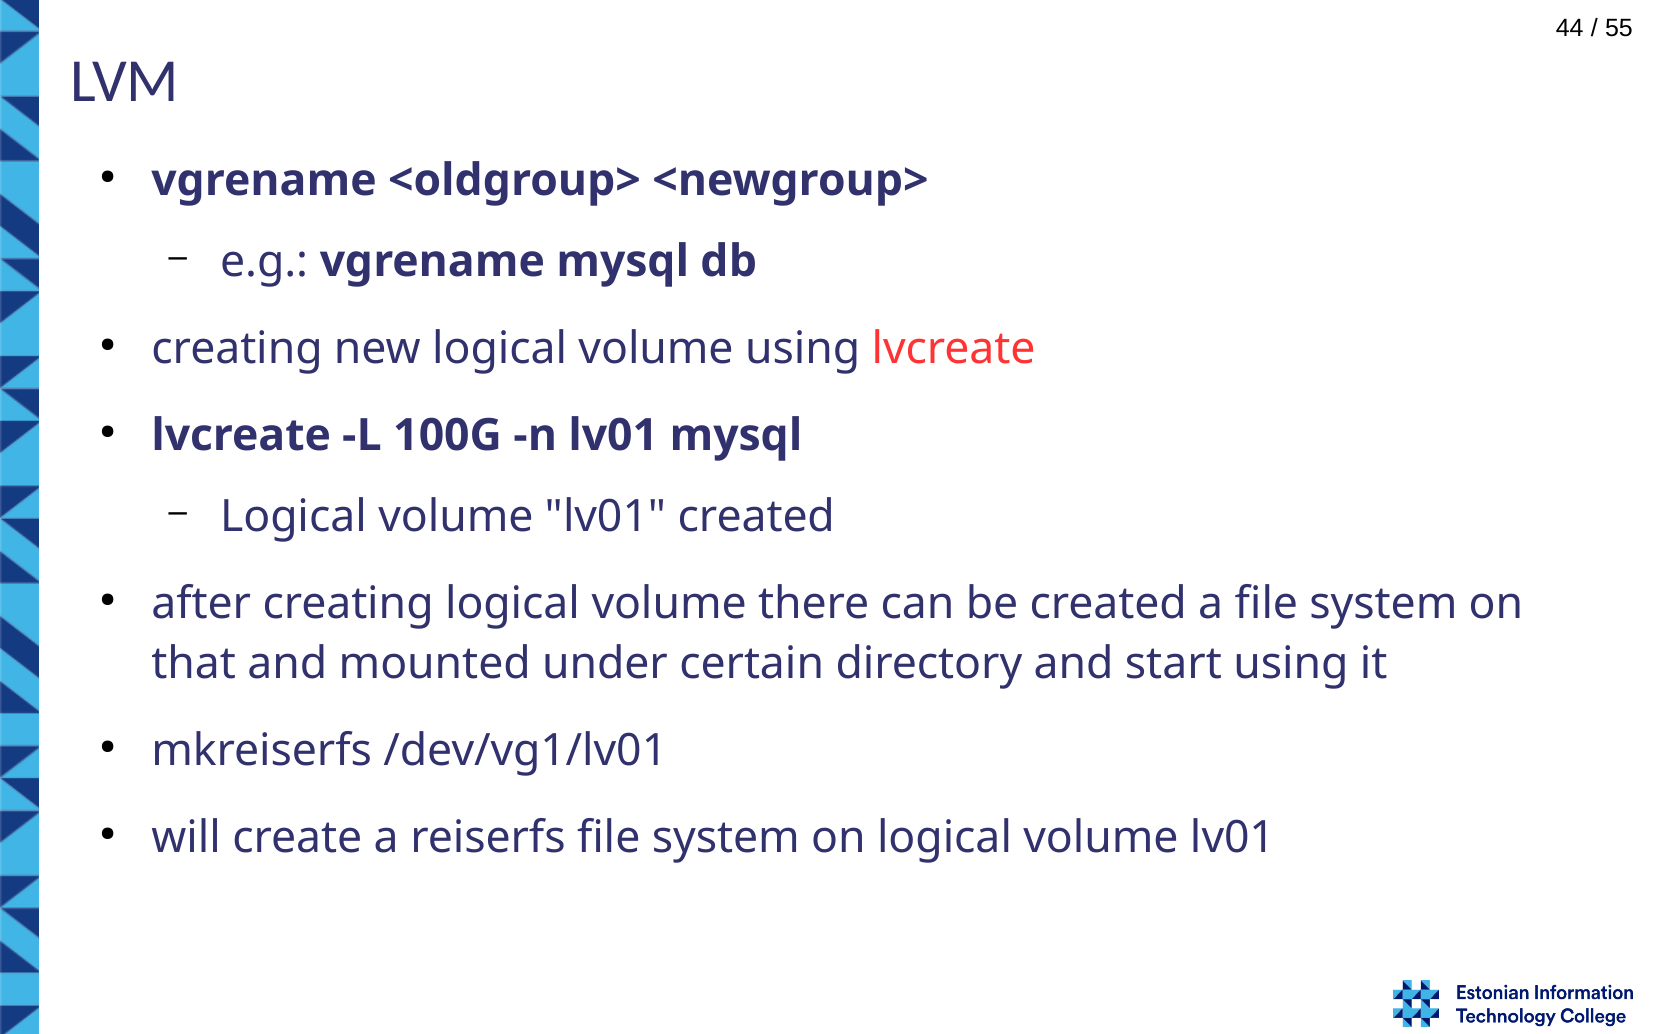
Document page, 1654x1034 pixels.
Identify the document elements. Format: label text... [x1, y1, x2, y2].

picture [1393, 980, 1633, 1027]
list vgrename <oldgroup> <newgroup> e.g.: vgrename mysql db creating new logical volume using lvcreate lvcreate -L 100G -n lv01 mysql Logical volume "lv01" created after creating logical volume there can be created a file system on that and mounted under certain directory and start using it mkreiserfs /dev/vg1/lv01 will create a reiserfs file system on logical volume lv01 [82, 147, 1565, 866]
title LVM [70, 41, 1630, 130]
